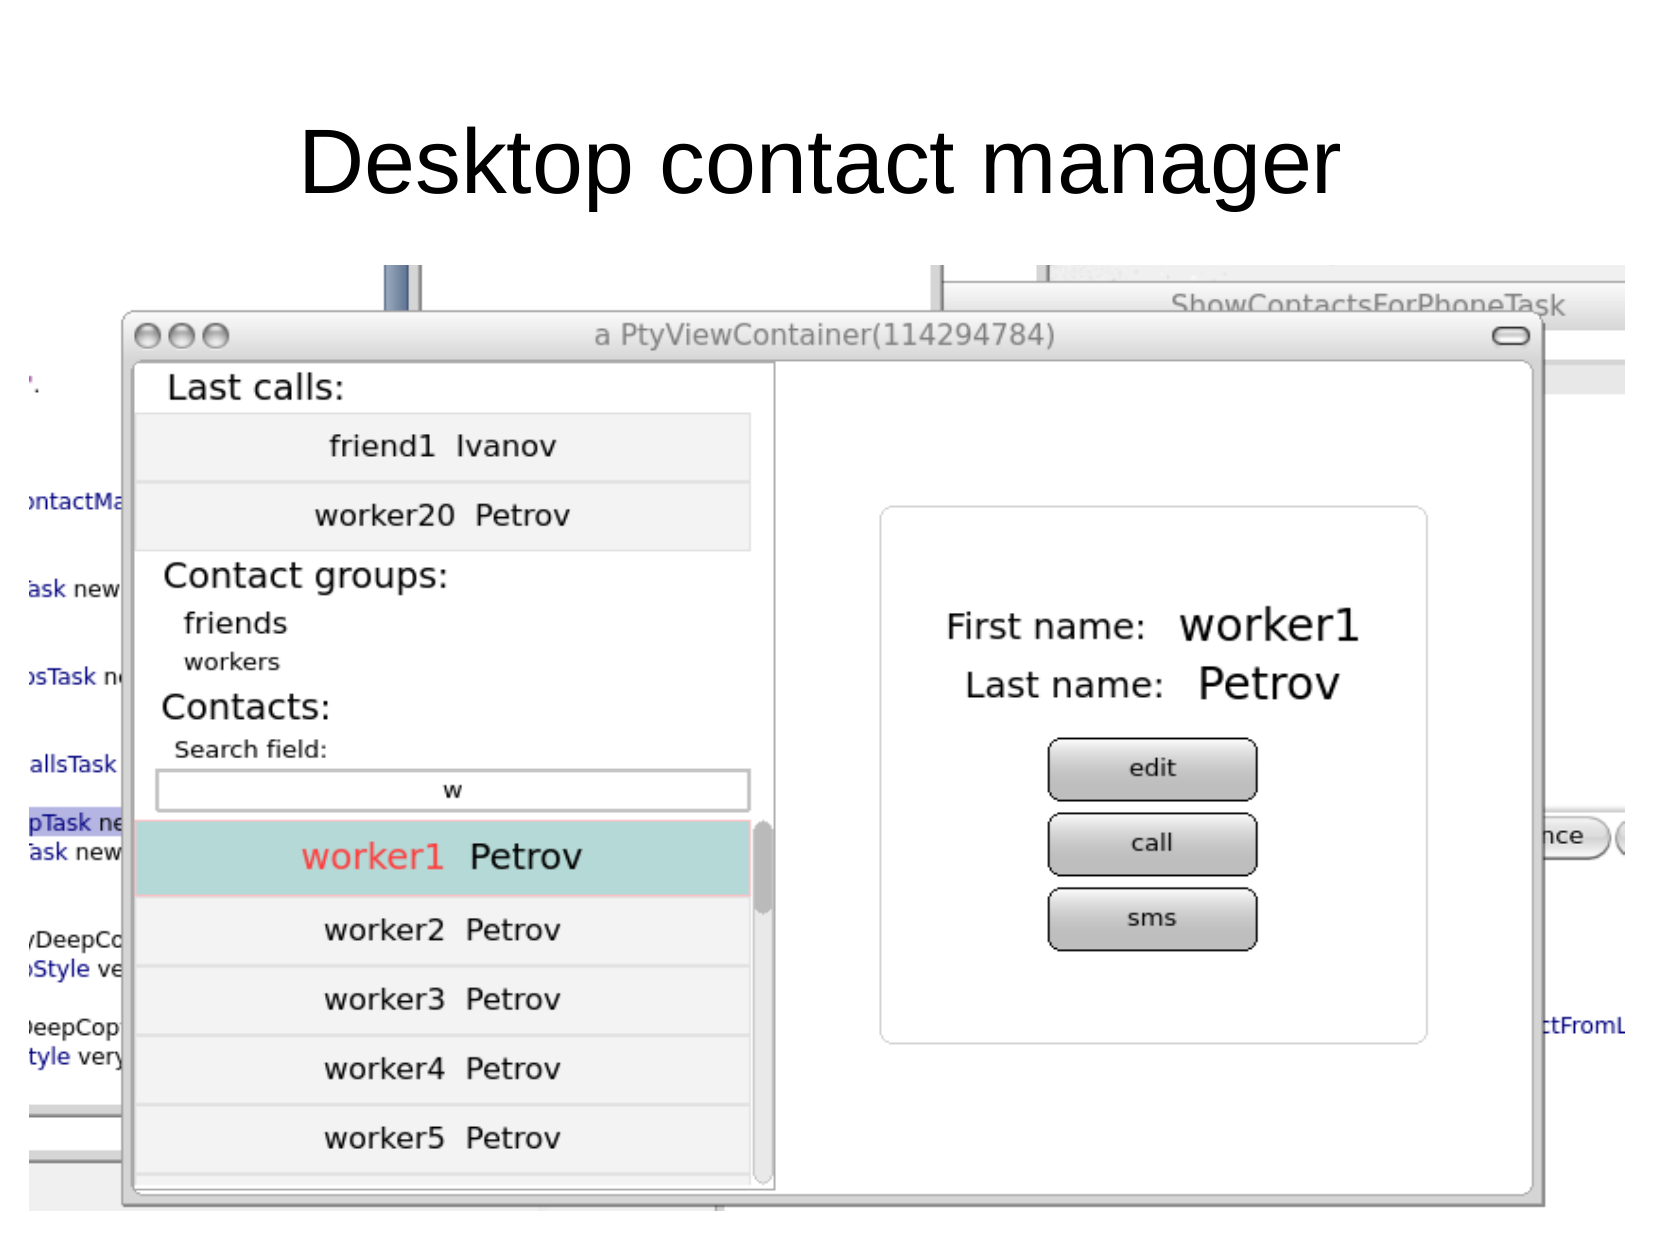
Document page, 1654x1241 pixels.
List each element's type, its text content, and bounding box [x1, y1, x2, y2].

picture [29, 265, 1625, 1211]
title Desktop contact manager [76, 58, 1565, 265]
